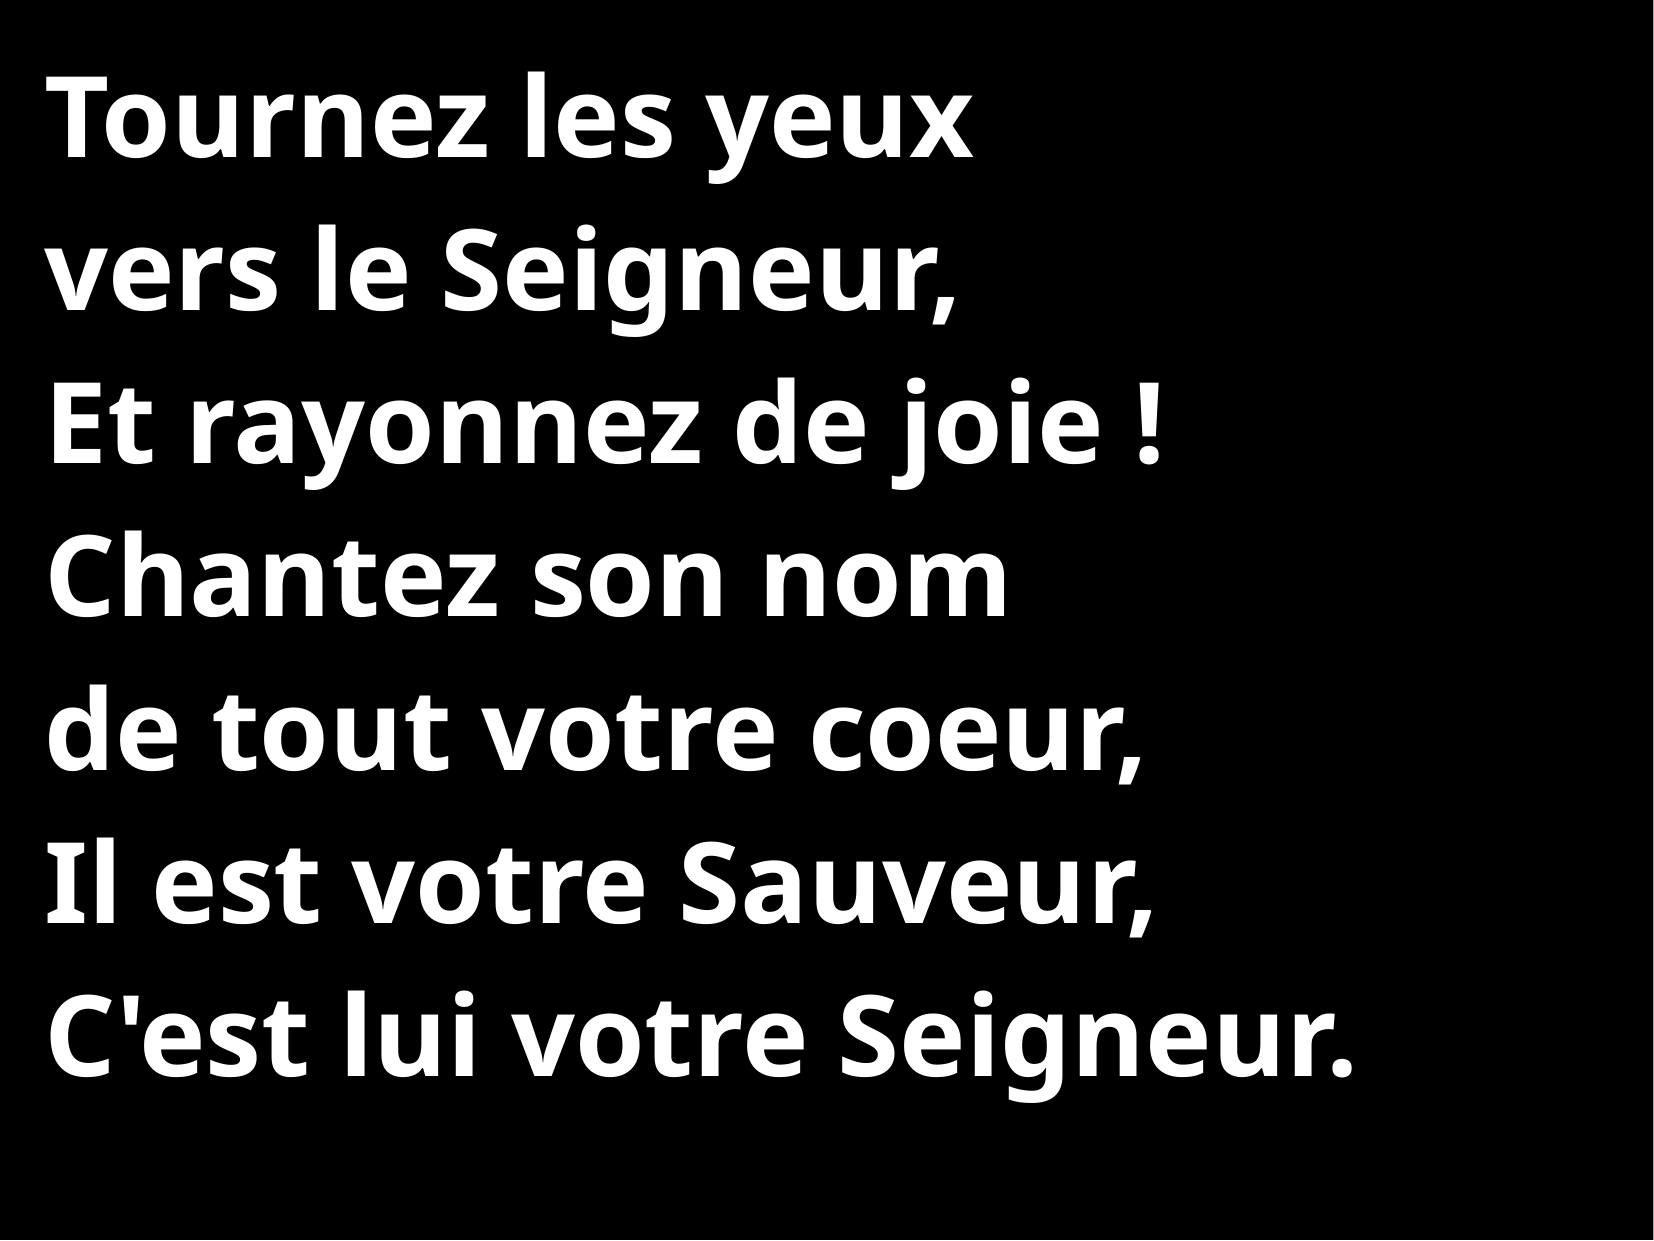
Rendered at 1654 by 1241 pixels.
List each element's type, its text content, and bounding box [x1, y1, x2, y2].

text_box Tournez les yeux vers le Seigneur, Et rayonnez de joie ! Chantez son nom de tout votre coeur, Il est votre Sauveur, C'est lui votre Seigneur. [29, 29, 1625, 1211]
